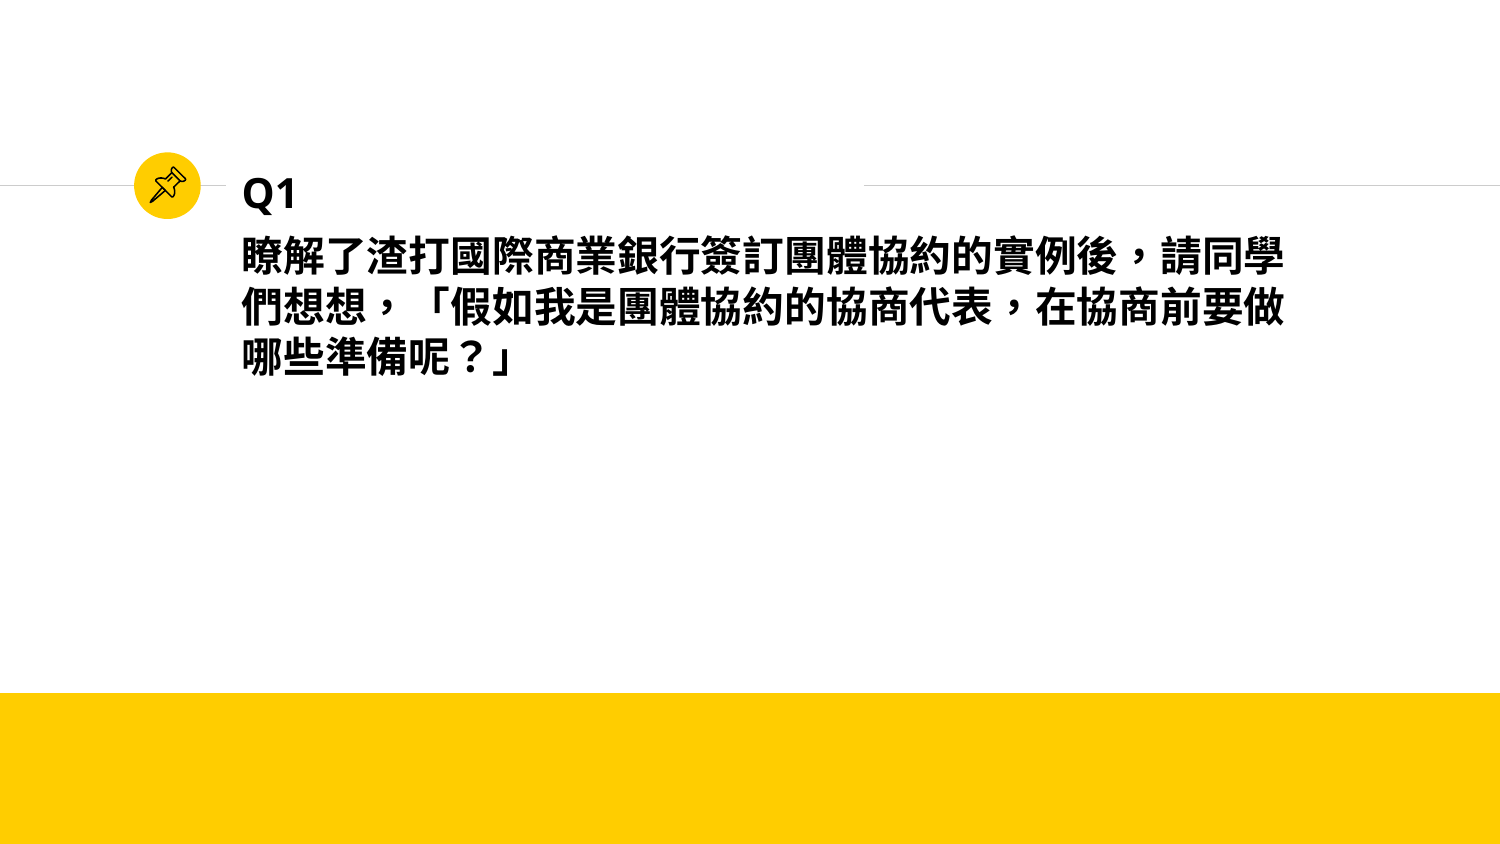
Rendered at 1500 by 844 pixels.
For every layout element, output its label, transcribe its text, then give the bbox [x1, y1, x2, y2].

text_box [0, 693, 1500, 844]
title Q1 [226, 151, 863, 223]
list 瞭解了渣打國際商業銀行簽訂團體協約的實例後，請同學們想想，「假如我是團體協約的協商代表，在協商前要做哪些準備呢？」 [226, 215, 1317, 693]
